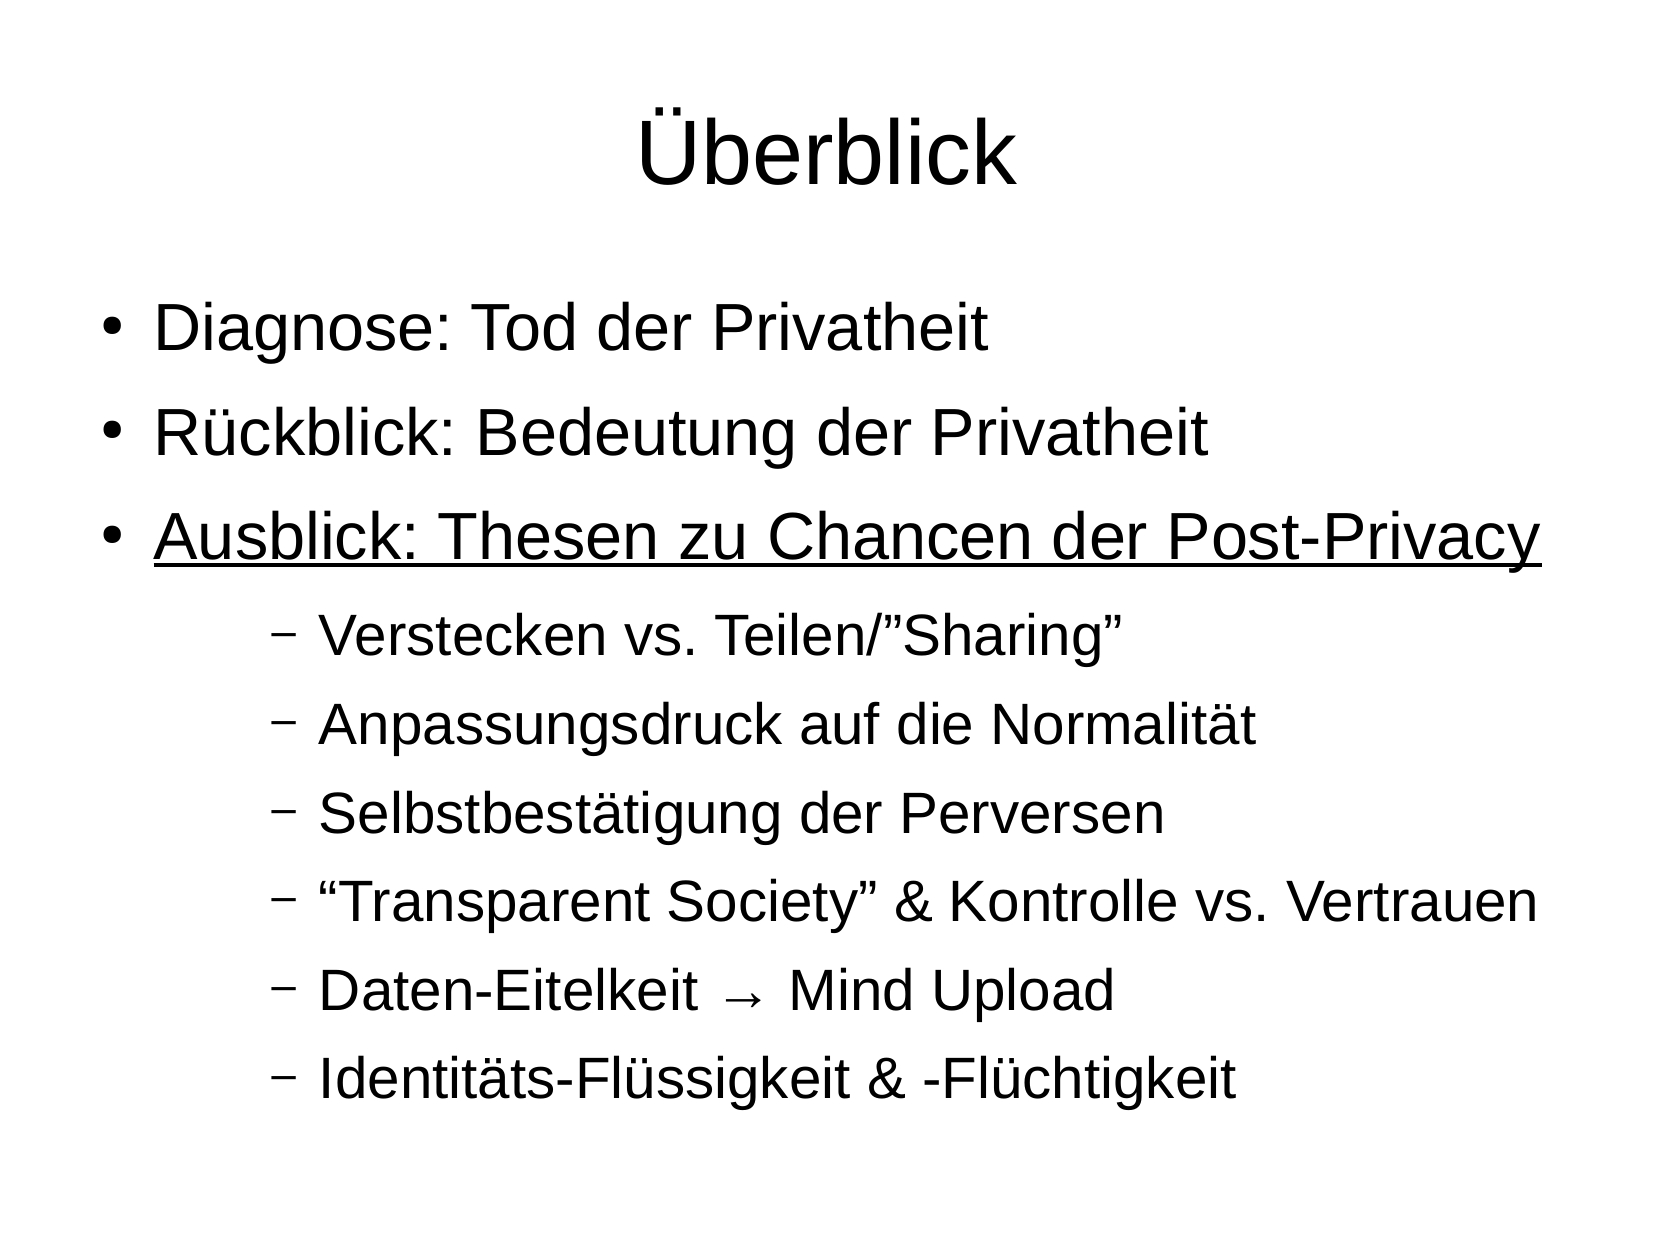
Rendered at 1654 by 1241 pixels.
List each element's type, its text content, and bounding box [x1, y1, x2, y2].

title Überblick [82, 56, 1571, 250]
list Diagnose: Tod der Privatheit Rückblick: Bedeutung der Privatheit Ausblick: Thesen zu Chancen der Post-Privacy Verstecken vs. Teilen/”Sharing” Anpassungsdruck auf die Normalität Selbstbestätigung der Perversen “Transparent Society” & Kontrolle vs. Vertrauen Daten-Eitelkeit → Mind Upload Identitäts-Flüssigkeit & -Flüchtigkeit [82, 290, 1571, 1182]
